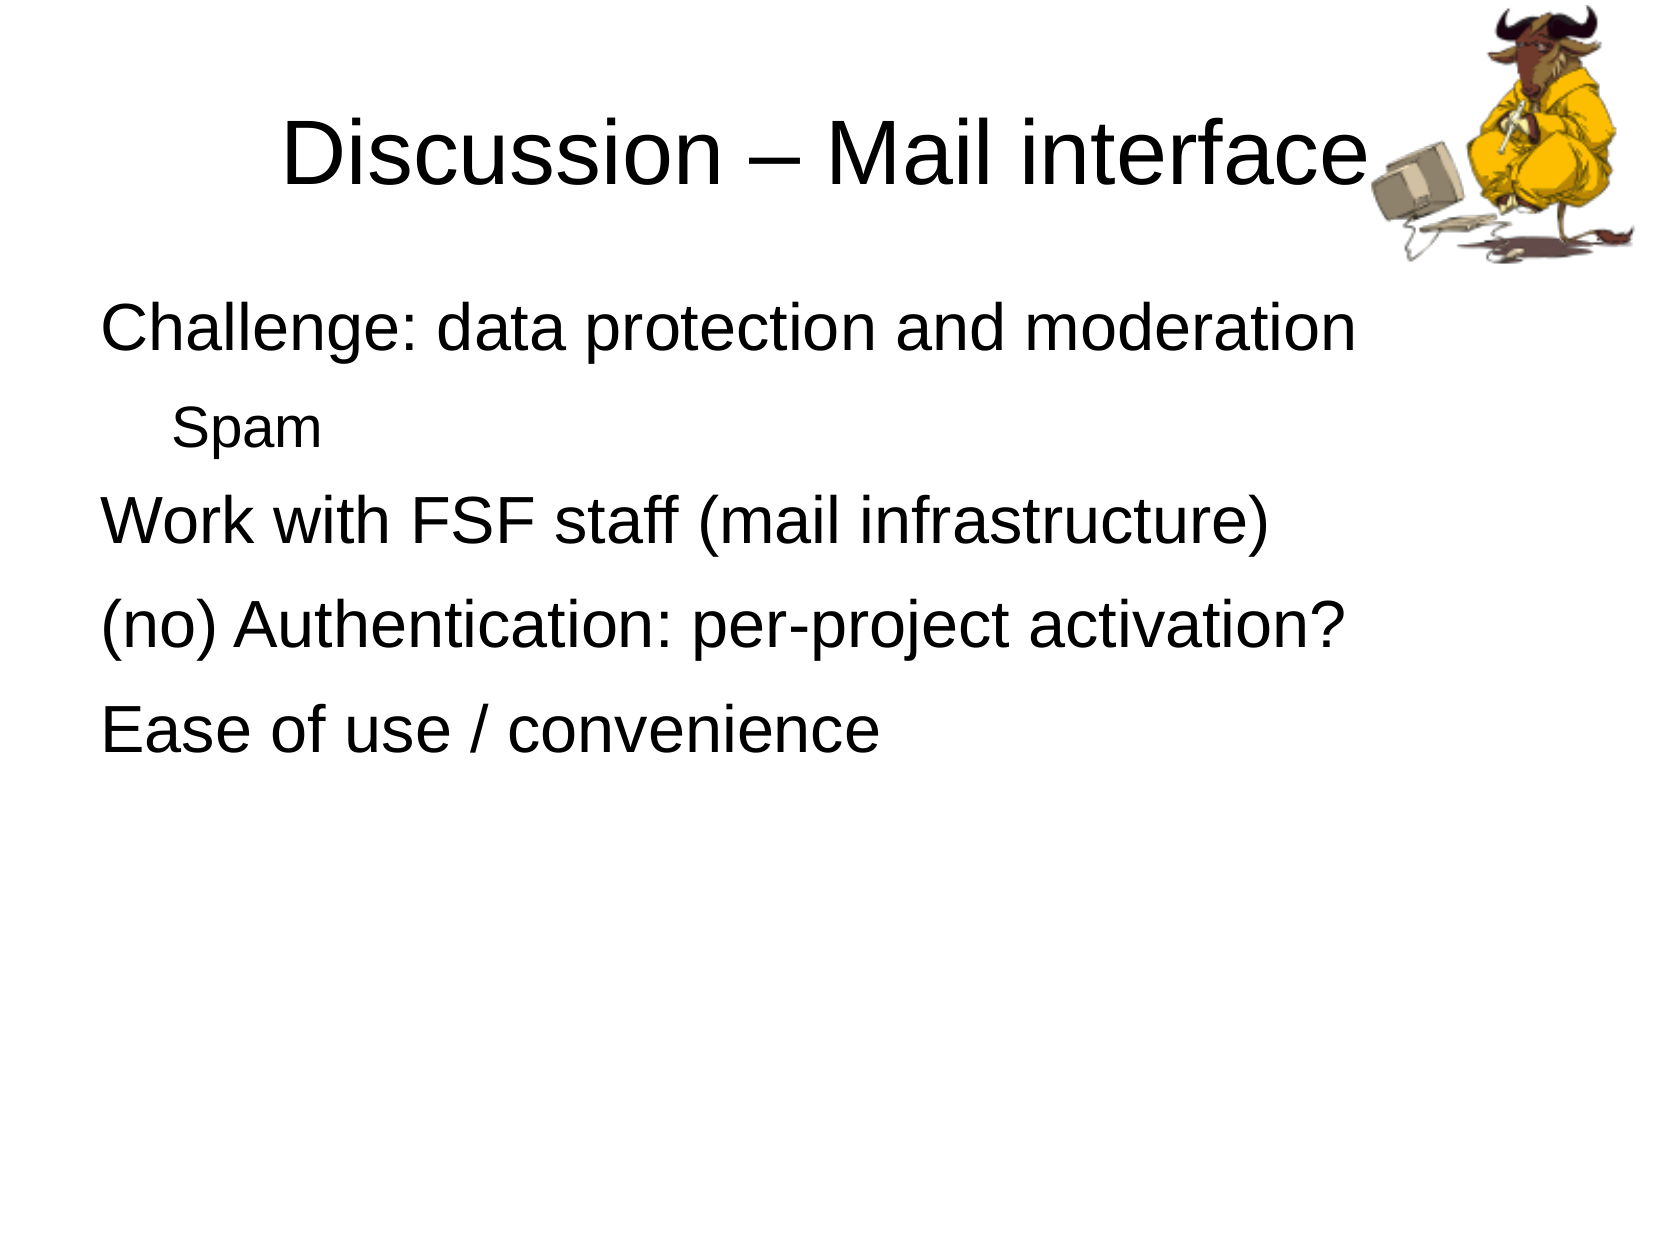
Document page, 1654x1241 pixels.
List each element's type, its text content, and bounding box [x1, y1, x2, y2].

list Challenge: data protection and moderation Spam Work with FSF staff (mail infrastructure) (no) Authentication: per-project activation? Ease of use / convenience [82, 290, 1571, 1109]
title Discussion – Mail interface [82, 56, 1571, 250]
picture [1345, 5, 1654, 266]
